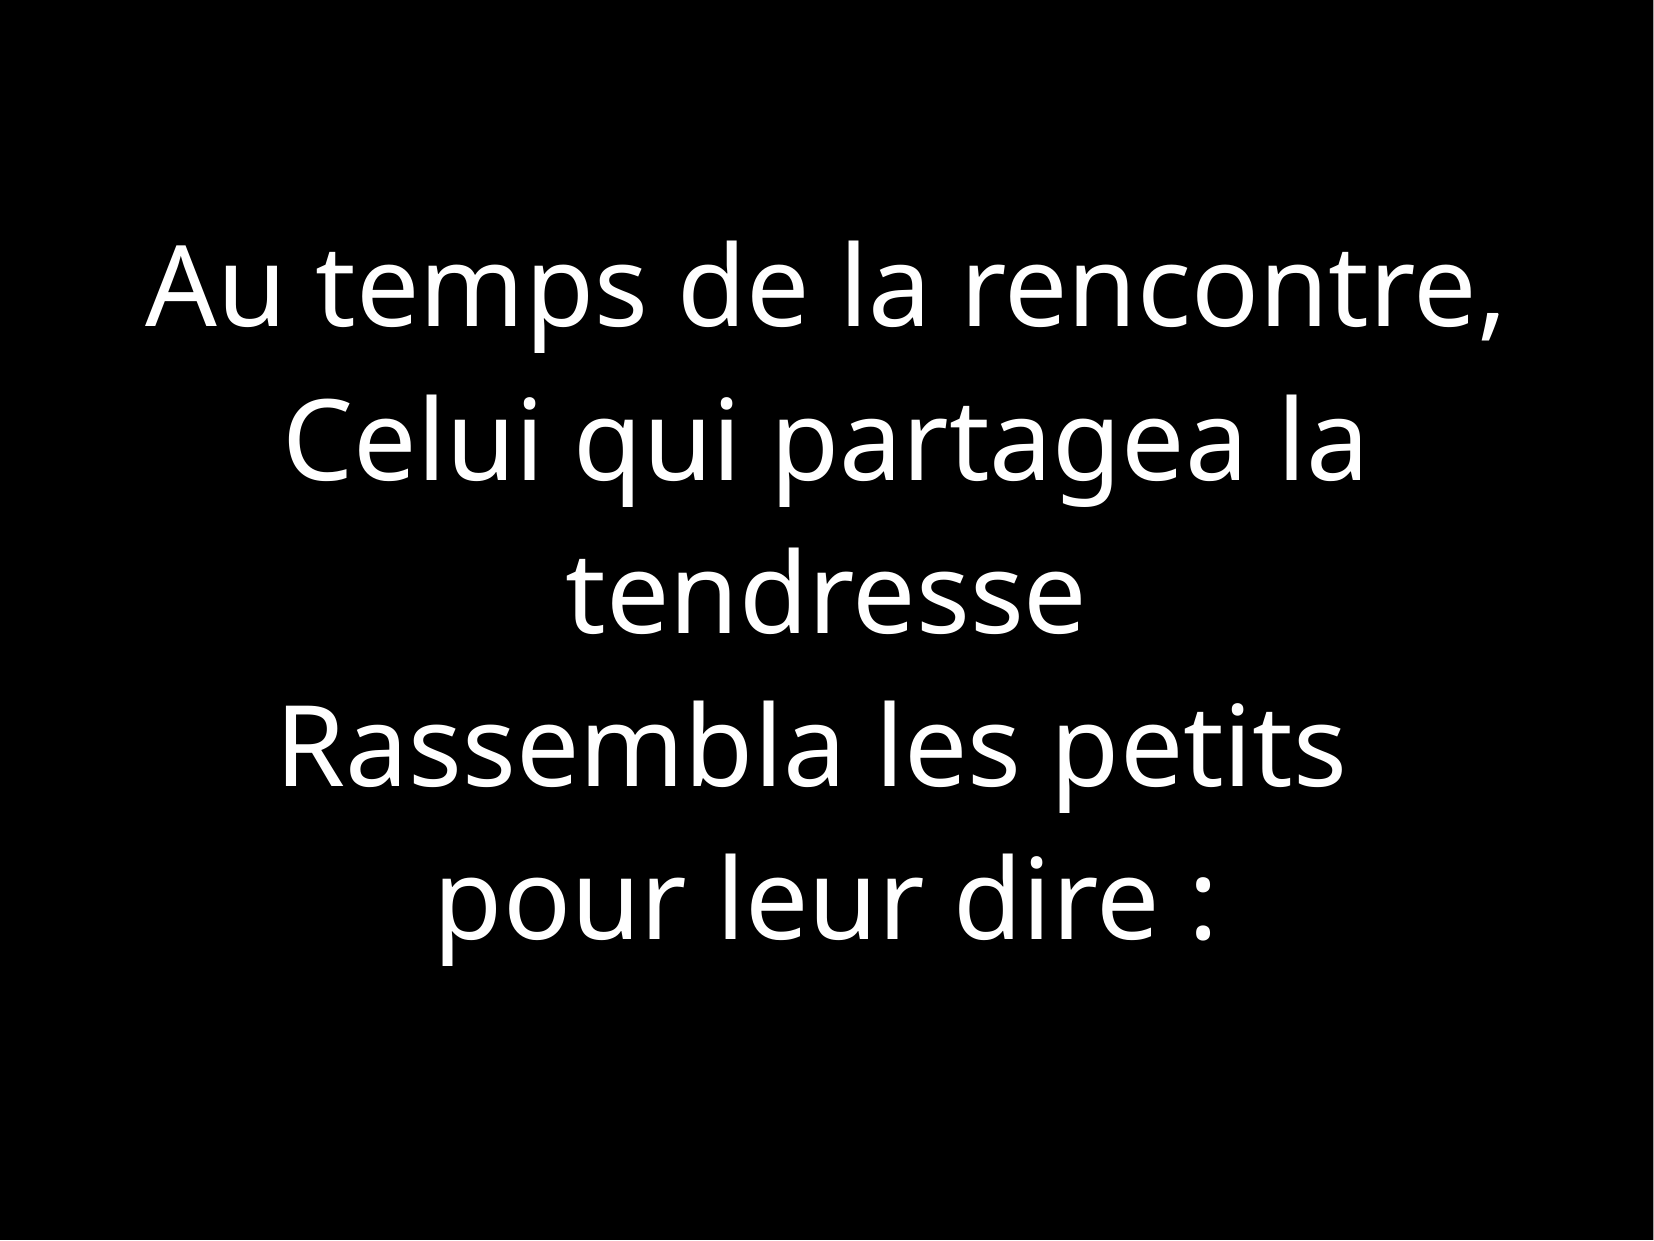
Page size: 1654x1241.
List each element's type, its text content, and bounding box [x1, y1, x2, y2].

subtitle Au temps de la rencontre, Celui qui partagea la tendresse Rassembla les petits pour leur dire : [82, 70, 1571, 1109]
